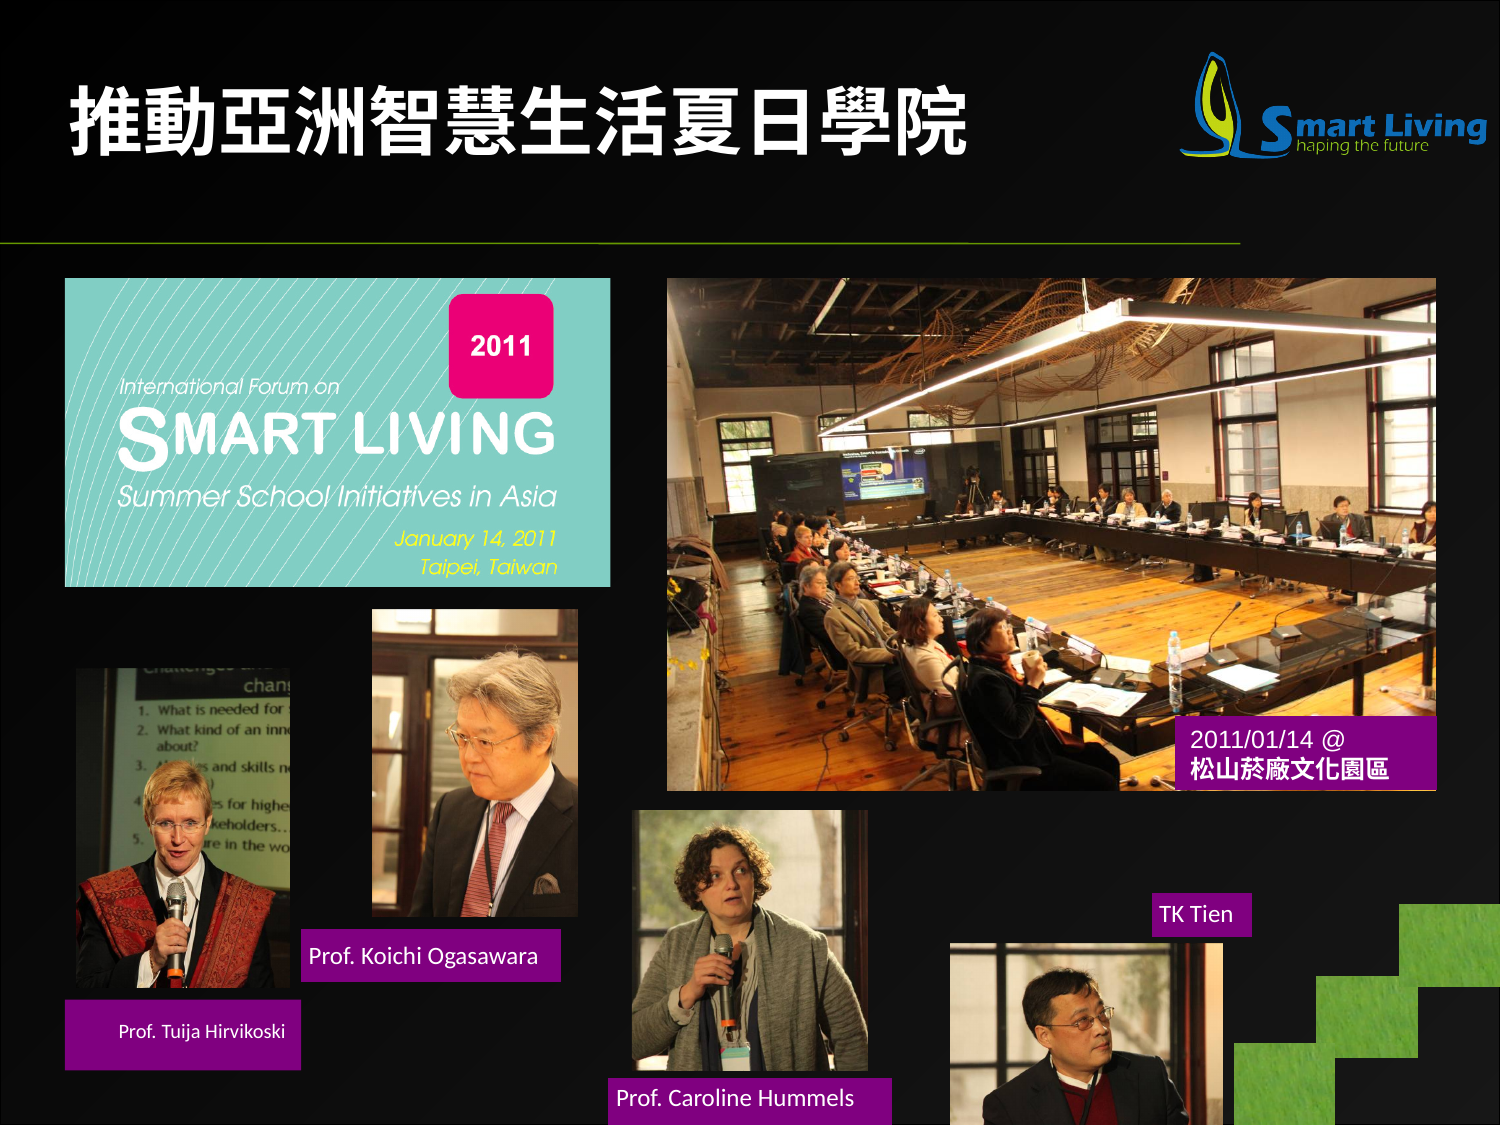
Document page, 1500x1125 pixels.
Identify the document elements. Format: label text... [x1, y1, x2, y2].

text_box TK Tien [1152, 893, 1252, 937]
picture [950, 943, 1223, 1125]
list Prof. Tuija Hirvikoski [64, 999, 302, 1071]
picture [76, 668, 290, 988]
text_box Prof. Caroline Hummels [608, 1078, 892, 1125]
picture [631, 810, 868, 1071]
text_box 2011/01/14 @ 松山菸廠文化園區 [1175, 716, 1437, 790]
picture [64, 278, 611, 587]
text_box Prof. Koichi Ogasawara [301, 929, 561, 982]
text_box 推動亞洲智慧生活夏日學院 [53, 31, 1164, 208]
picture [372, 609, 578, 917]
picture [667, 278, 1436, 791]
